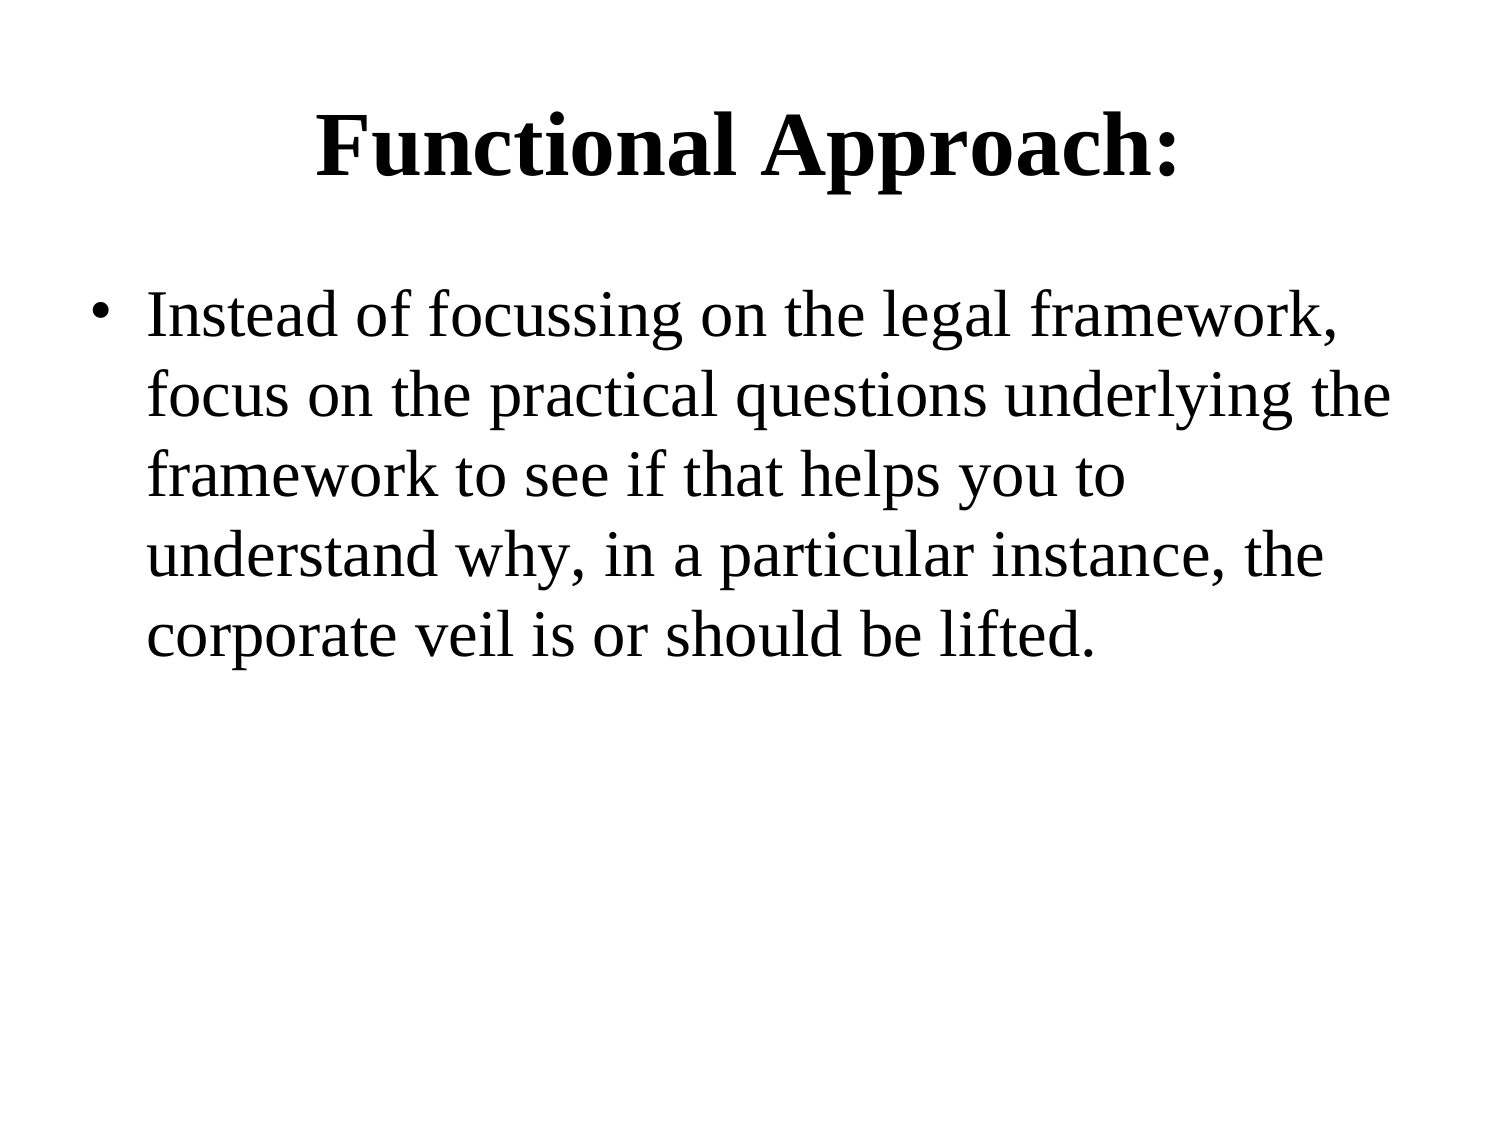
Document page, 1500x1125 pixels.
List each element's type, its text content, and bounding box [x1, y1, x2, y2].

title Functional Approach: [75, 45, 1426, 233]
list Instead of focussing on the legal framework, focus on the practical questions underlying the framework to see if that helps you to understand why, in a particular instance, the corporate veil is or should be lifted. [75, 262, 1426, 1005]
